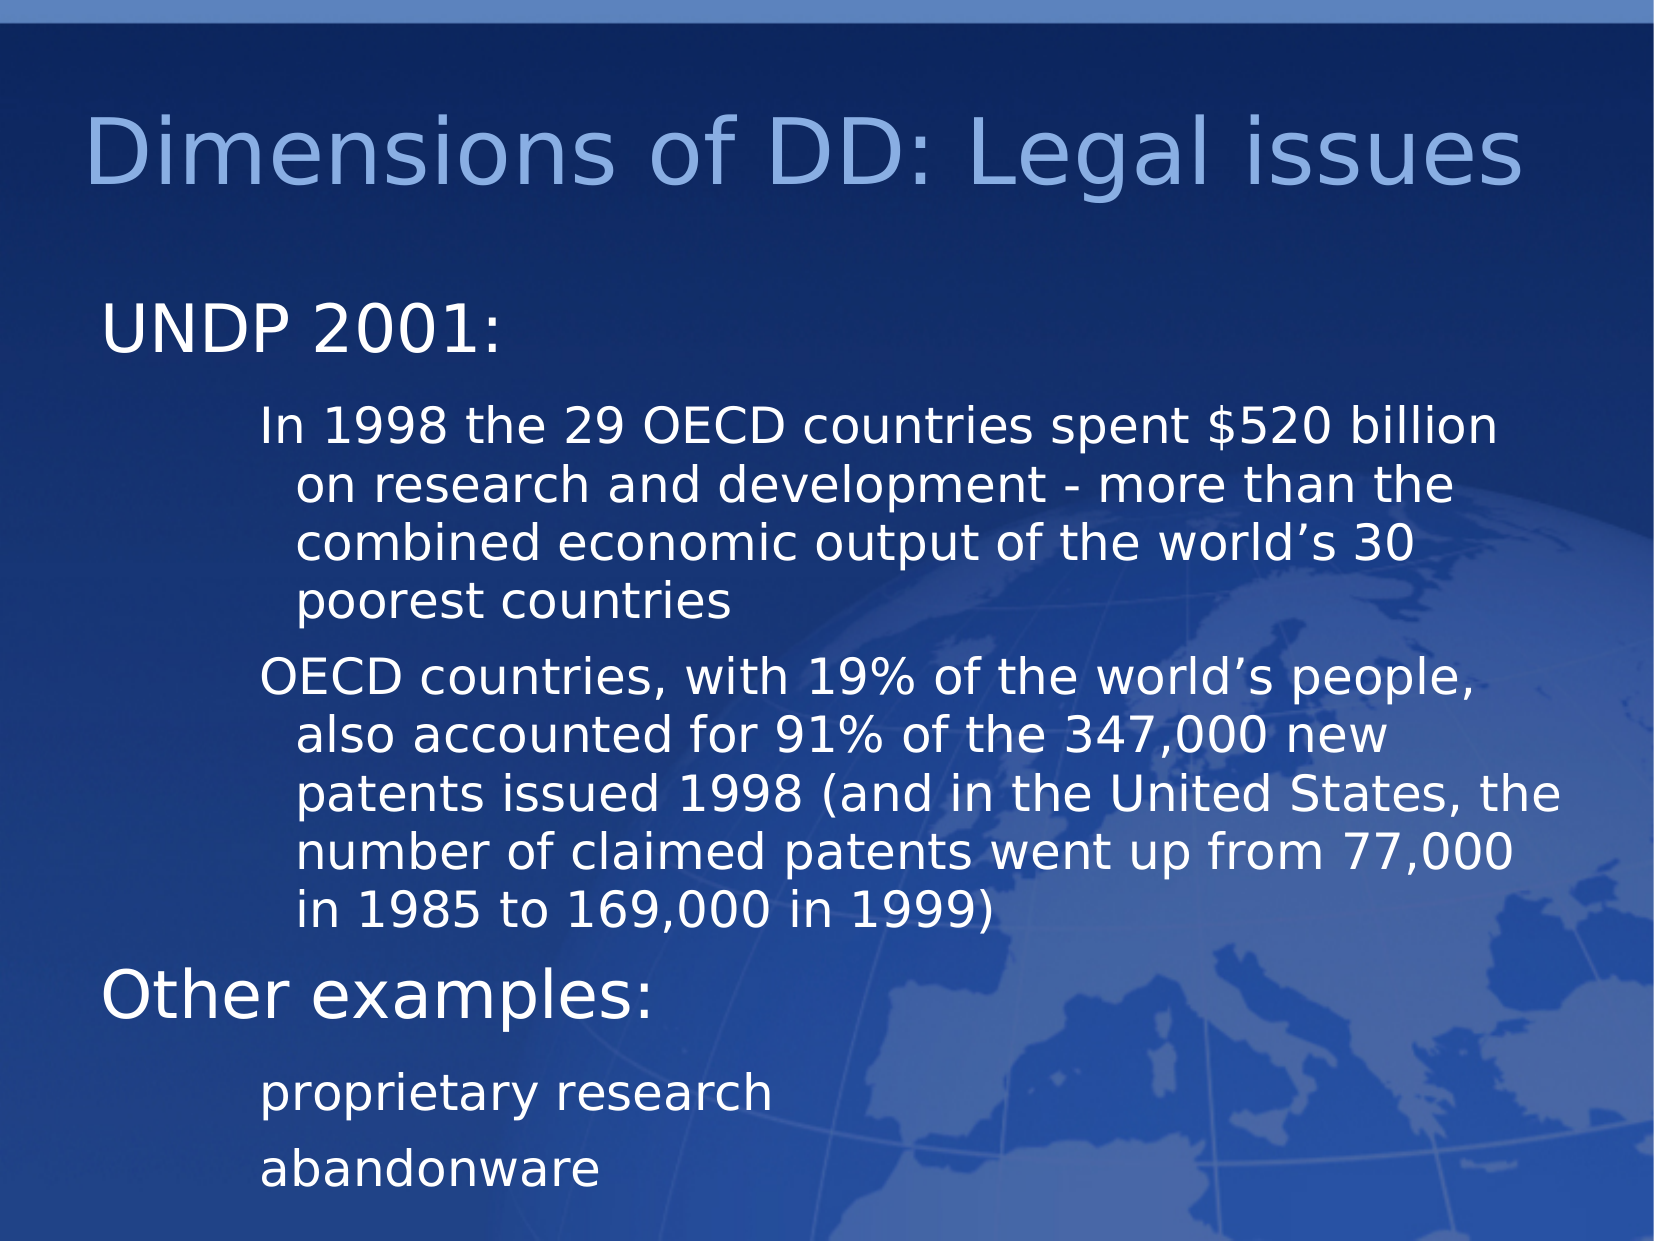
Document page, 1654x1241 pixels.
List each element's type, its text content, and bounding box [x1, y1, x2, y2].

picture [0, 0, 1654, 1241]
title Dimensions of DD: Legal issues [82, 56, 1571, 250]
list UNDP 2001: In 1998 the 29 OECD countries spent $520 billion on research and development - more than the combined economic output of the world’s 30 poorest countries OECD countries, with 19% of the world’s people, also accounted for 91% of the 347,000 new patents issued 1998 (and in the United States, the number of claimed patents went up from 77,000 in 1985 to 169,000 in 1999) Other examples: proprietary research abandonware [82, 290, 1571, 1199]
